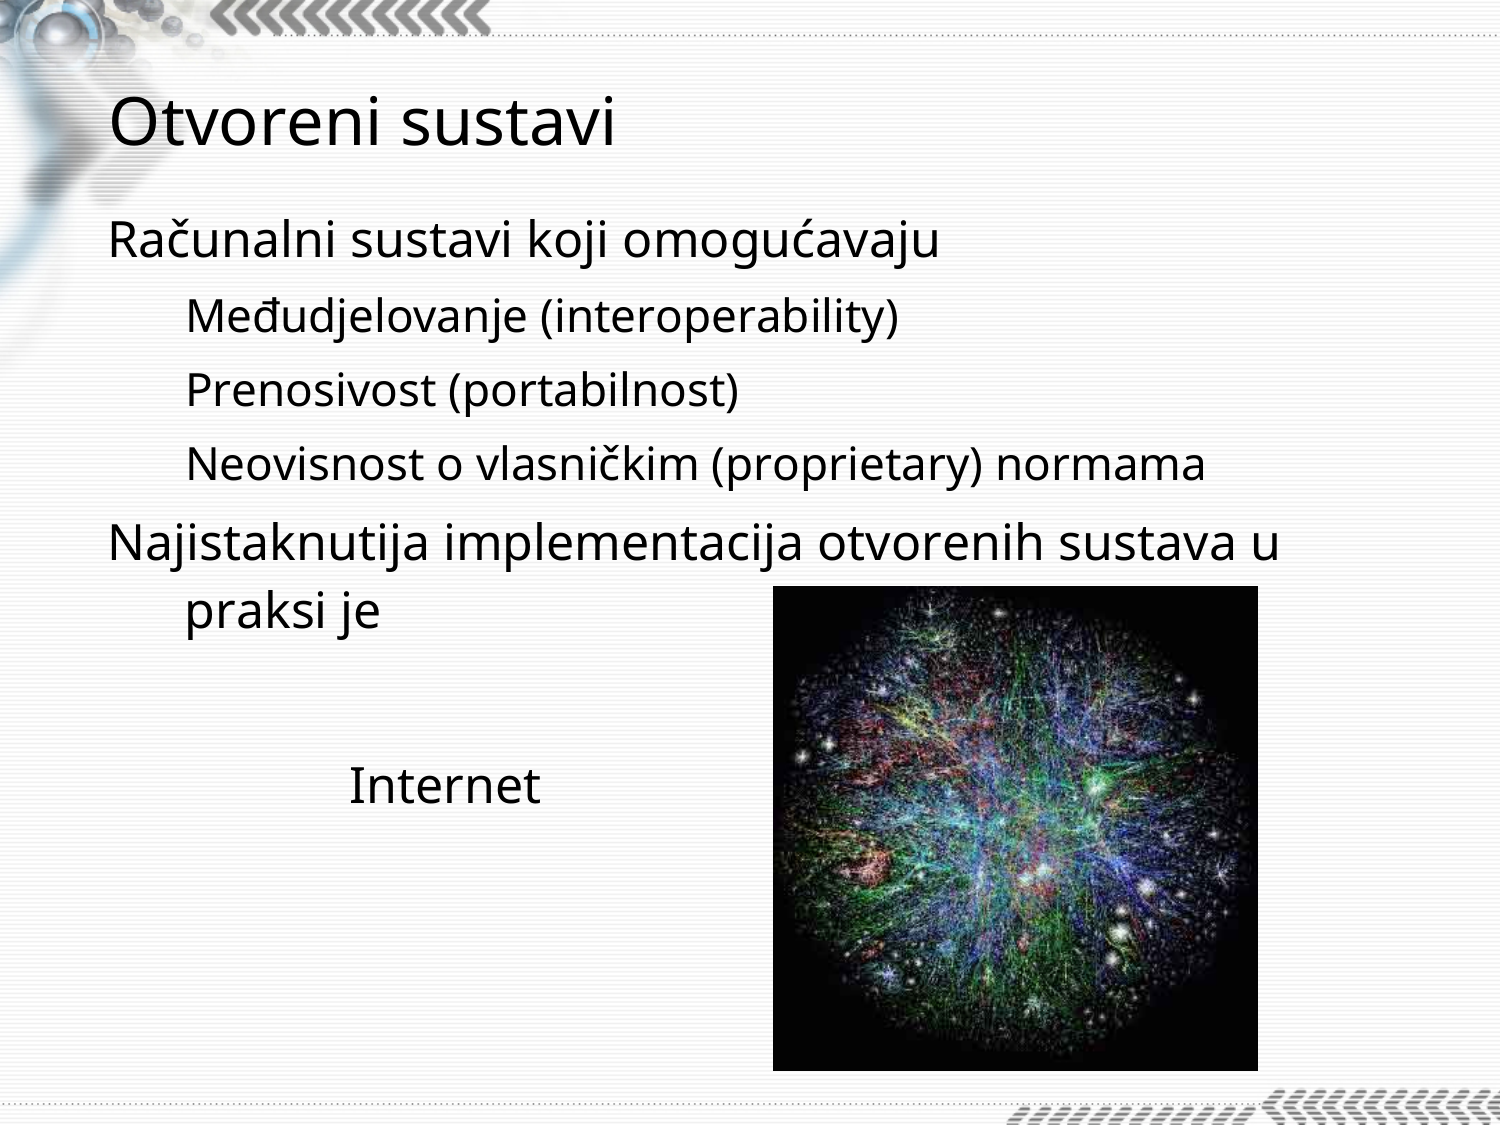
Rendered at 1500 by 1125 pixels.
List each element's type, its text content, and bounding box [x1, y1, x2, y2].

picture [0, 0, 1500, 1125]
title Otvoreni sustavi [94, 49, 1407, 173]
text_box Internet [334, 742, 557, 827]
list Računalni sustavi koji omogućavaju Međudjelovanje (interoperability) Prenosivost (portabilnost) Neovisnost o vlasničkim (proprietary) normama Najistaknutija implementacija otvorenih sustava u praksi je [92, 196, 1406, 651]
